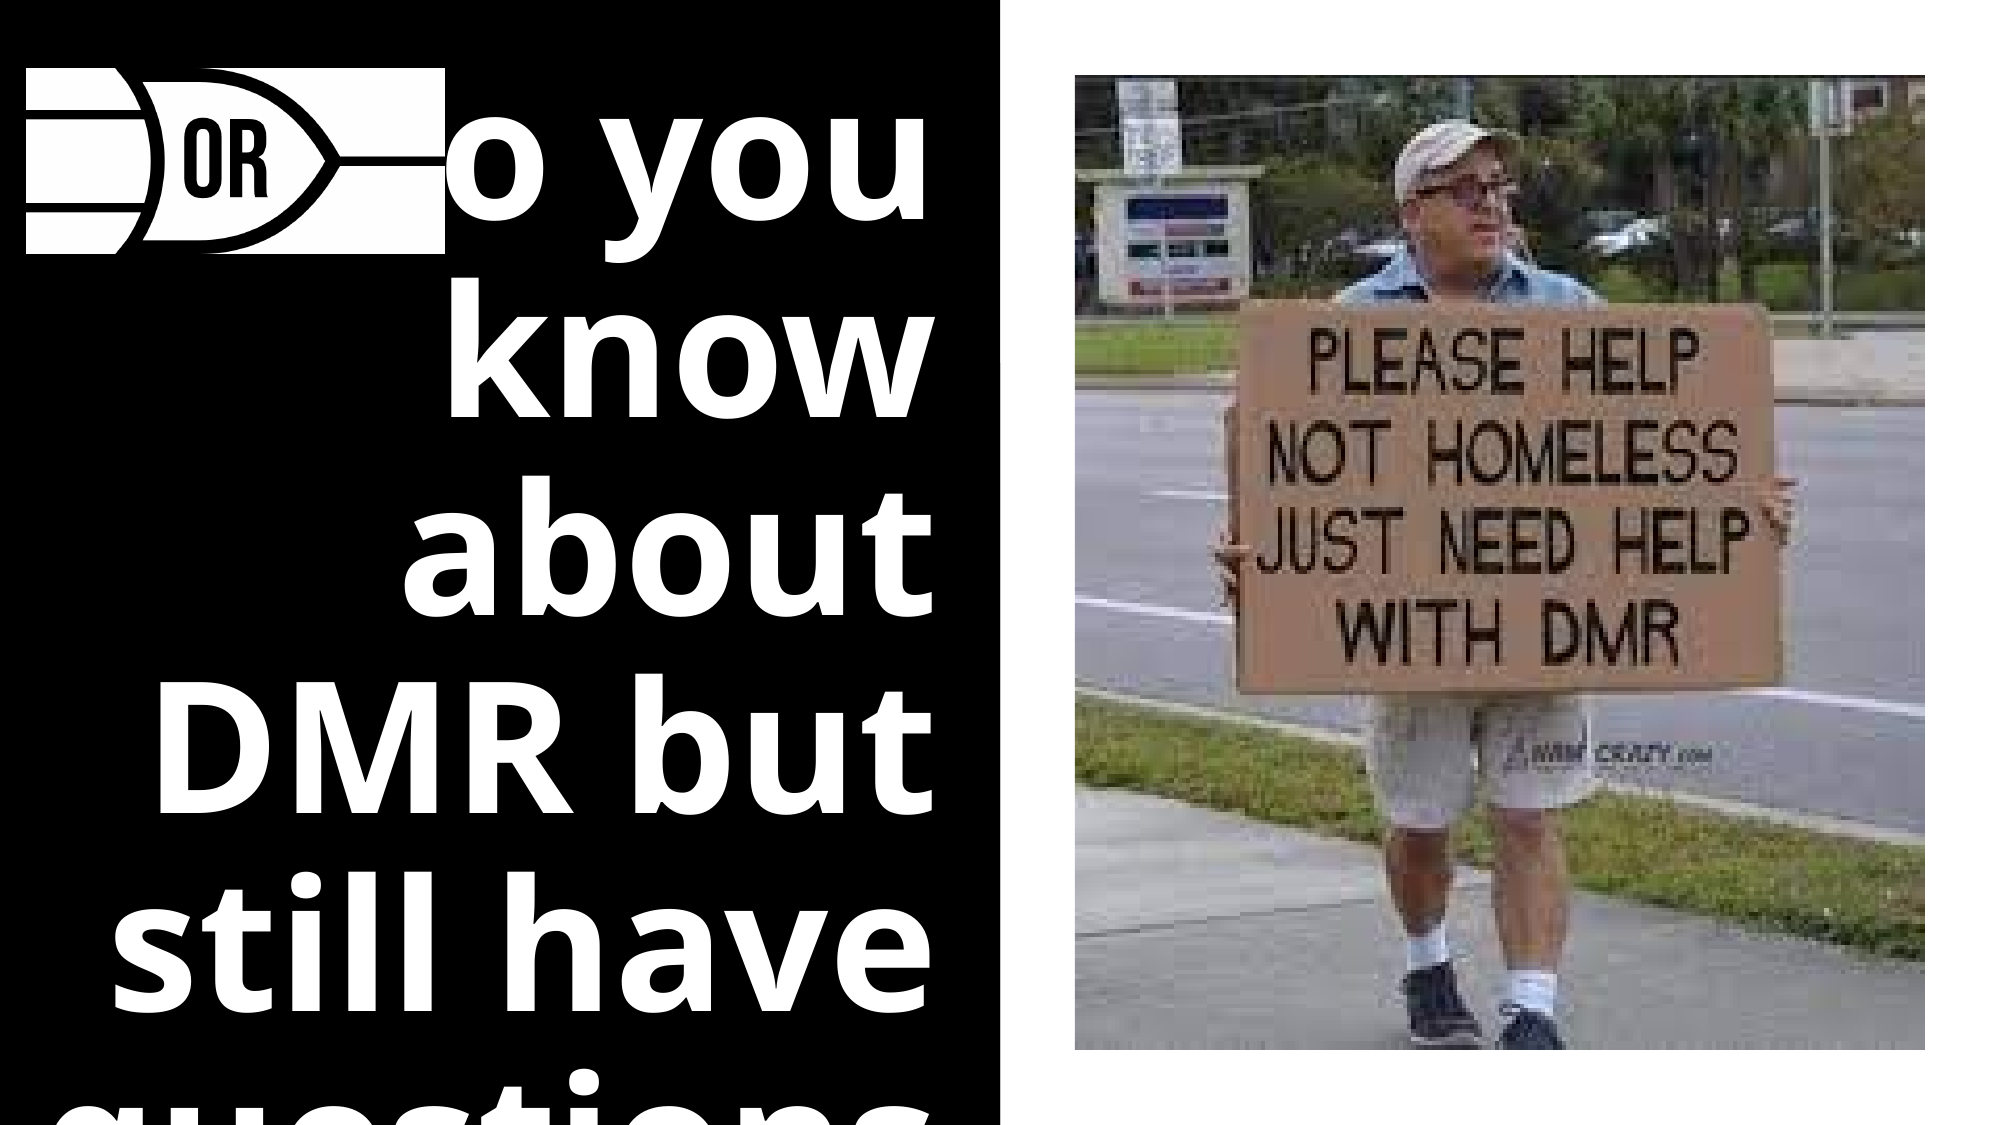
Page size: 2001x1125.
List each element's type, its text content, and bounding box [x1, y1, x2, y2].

picture [1074, 75, 1925, 1051]
text_box [0, 0, 2000, 1125]
picture [26, 68, 445, 255]
title Do you know about DMR but still have questions? [26, 53, 967, 1072]
